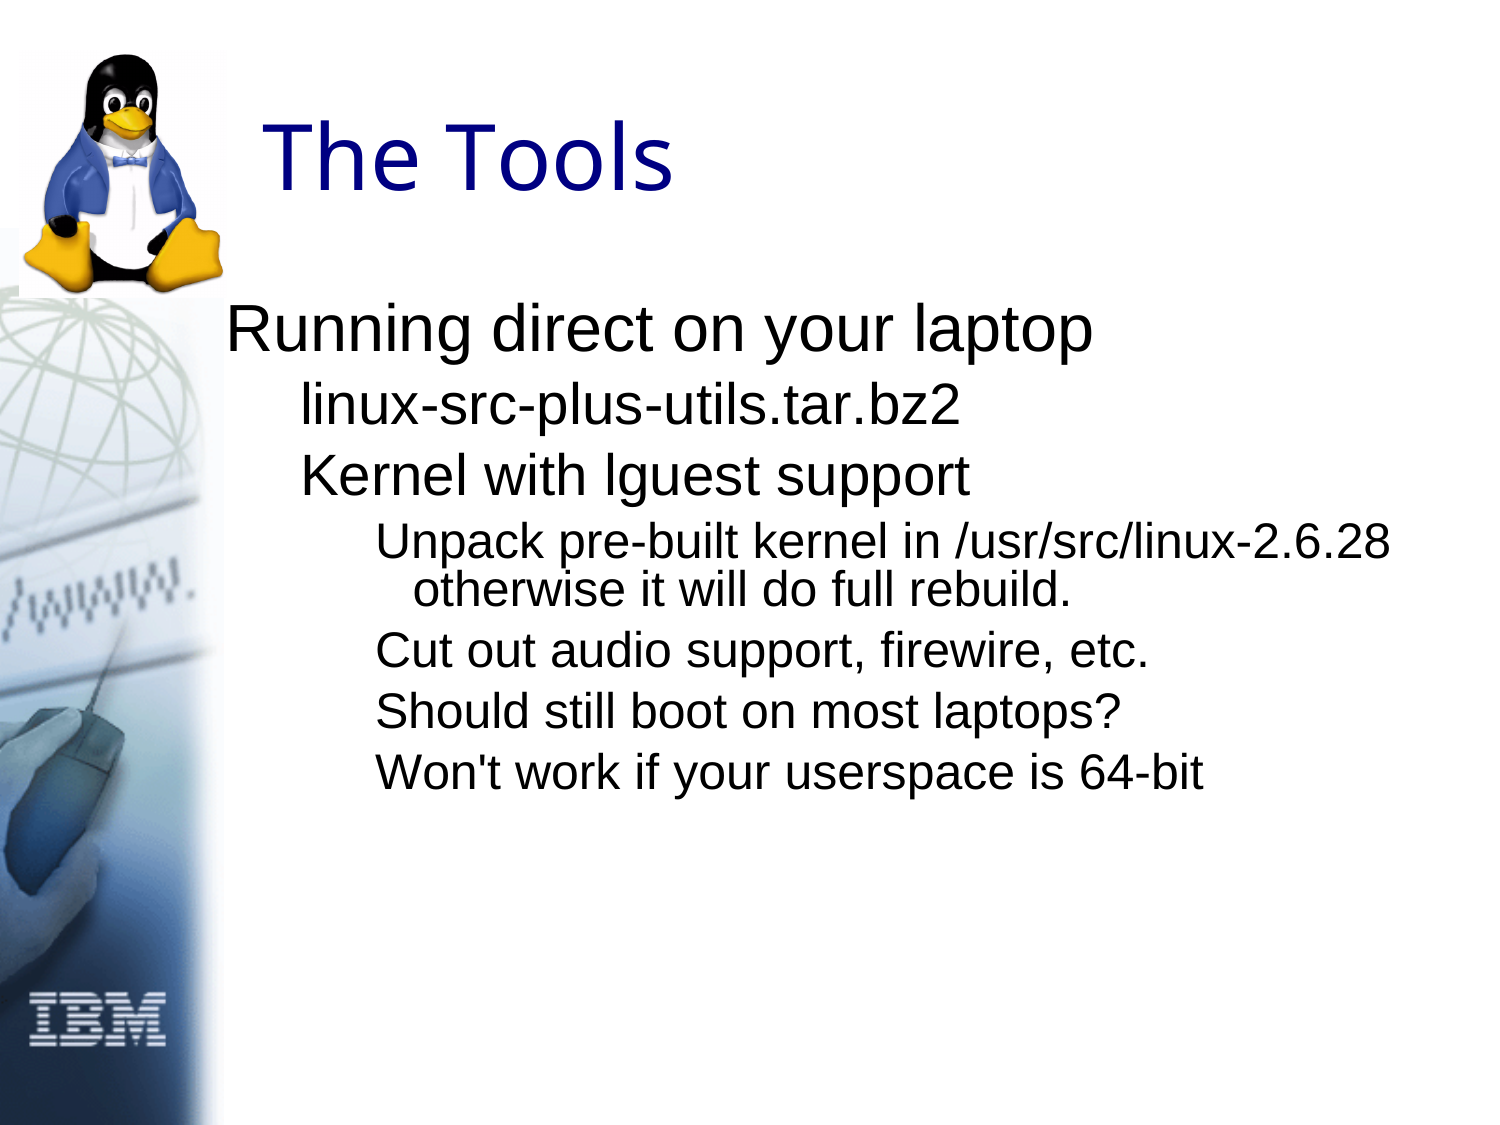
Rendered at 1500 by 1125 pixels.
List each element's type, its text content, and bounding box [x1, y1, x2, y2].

list Running direct on your laptop linux-src-plus-utils.tar.bz2 Kernel with lguest support Unpack pre-built kernel in /usr/src/linux-2.6.28 otherwise it will do full rebuild. Cut out audio support, firewire, etc. Should still boot on most laptops? Won't work if your userspace is 64-bit [225, 299, 1463, 991]
title The Tools [262, 37, 1413, 273]
